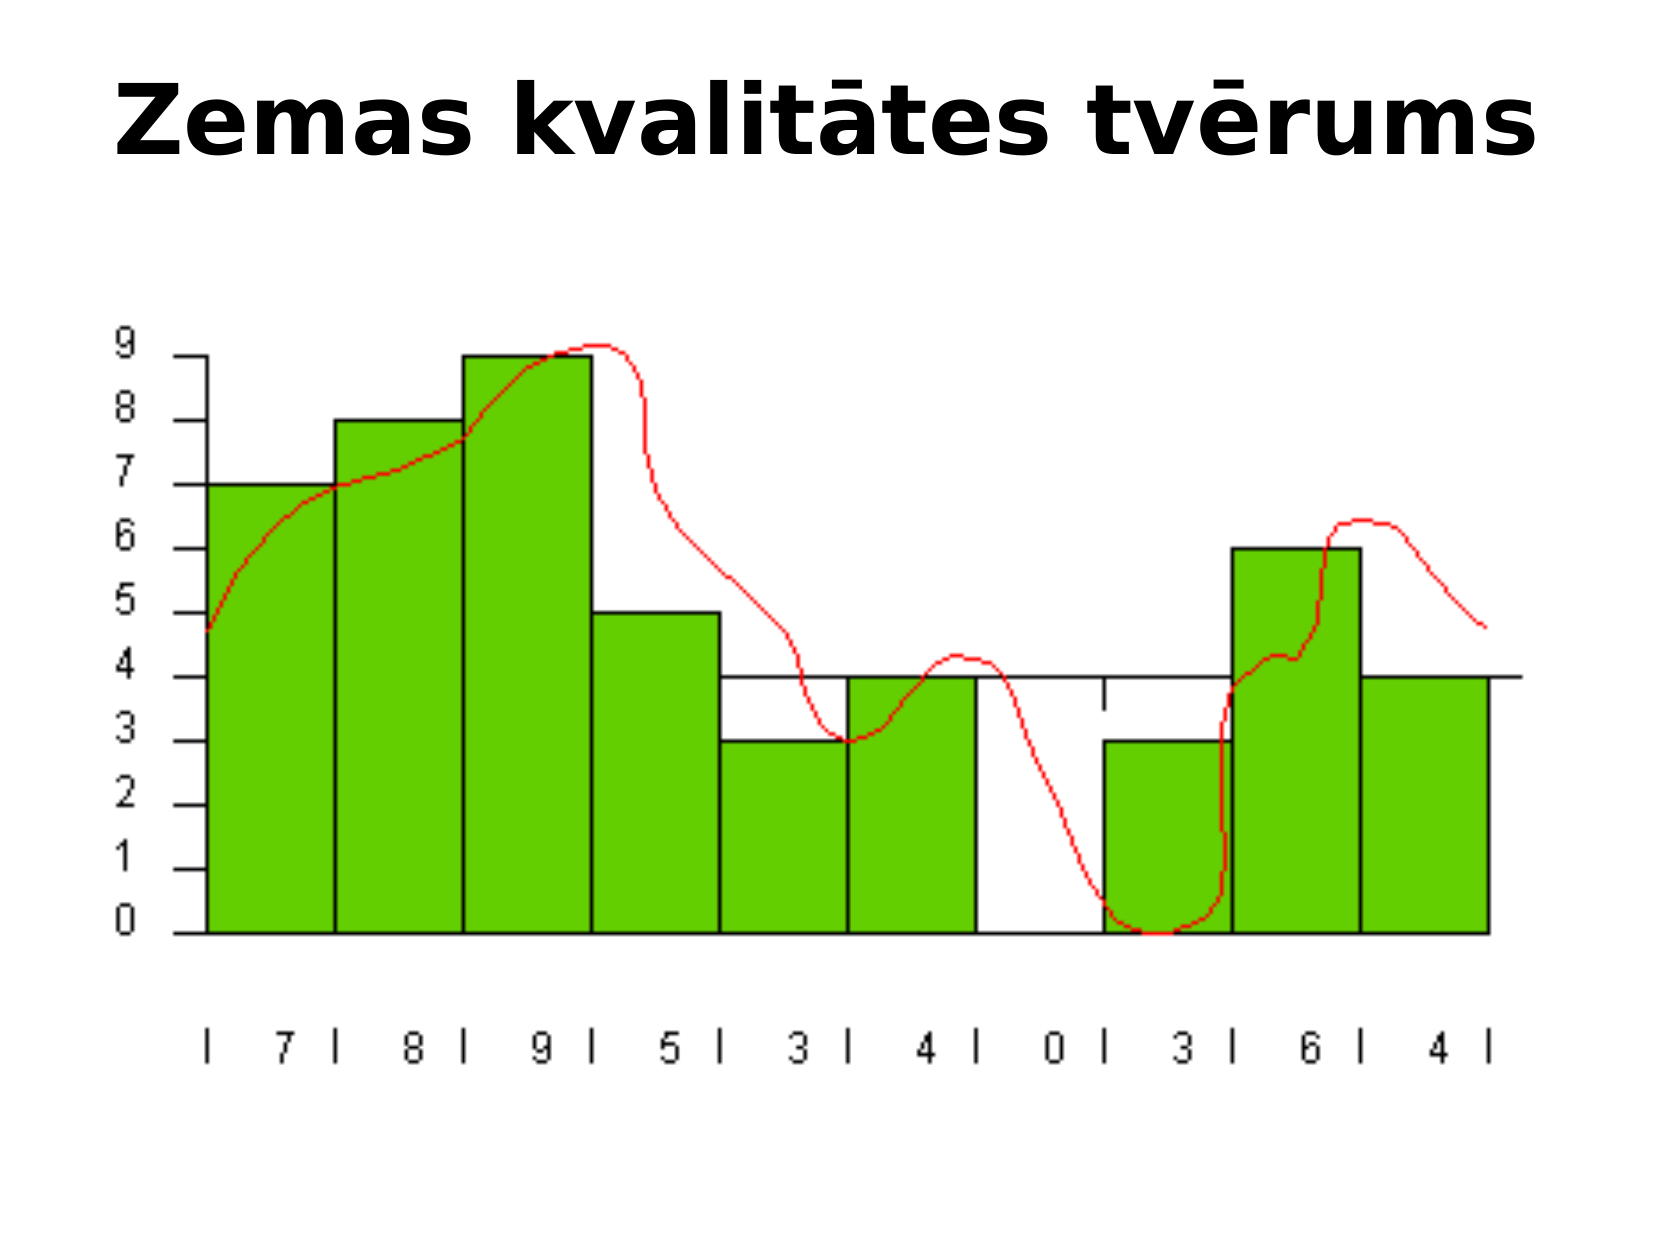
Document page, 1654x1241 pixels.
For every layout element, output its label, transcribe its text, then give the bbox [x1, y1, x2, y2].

picture [82, 306, 1538, 1104]
title Zemas kvalitātes tvērums [82, 49, 1571, 195]
